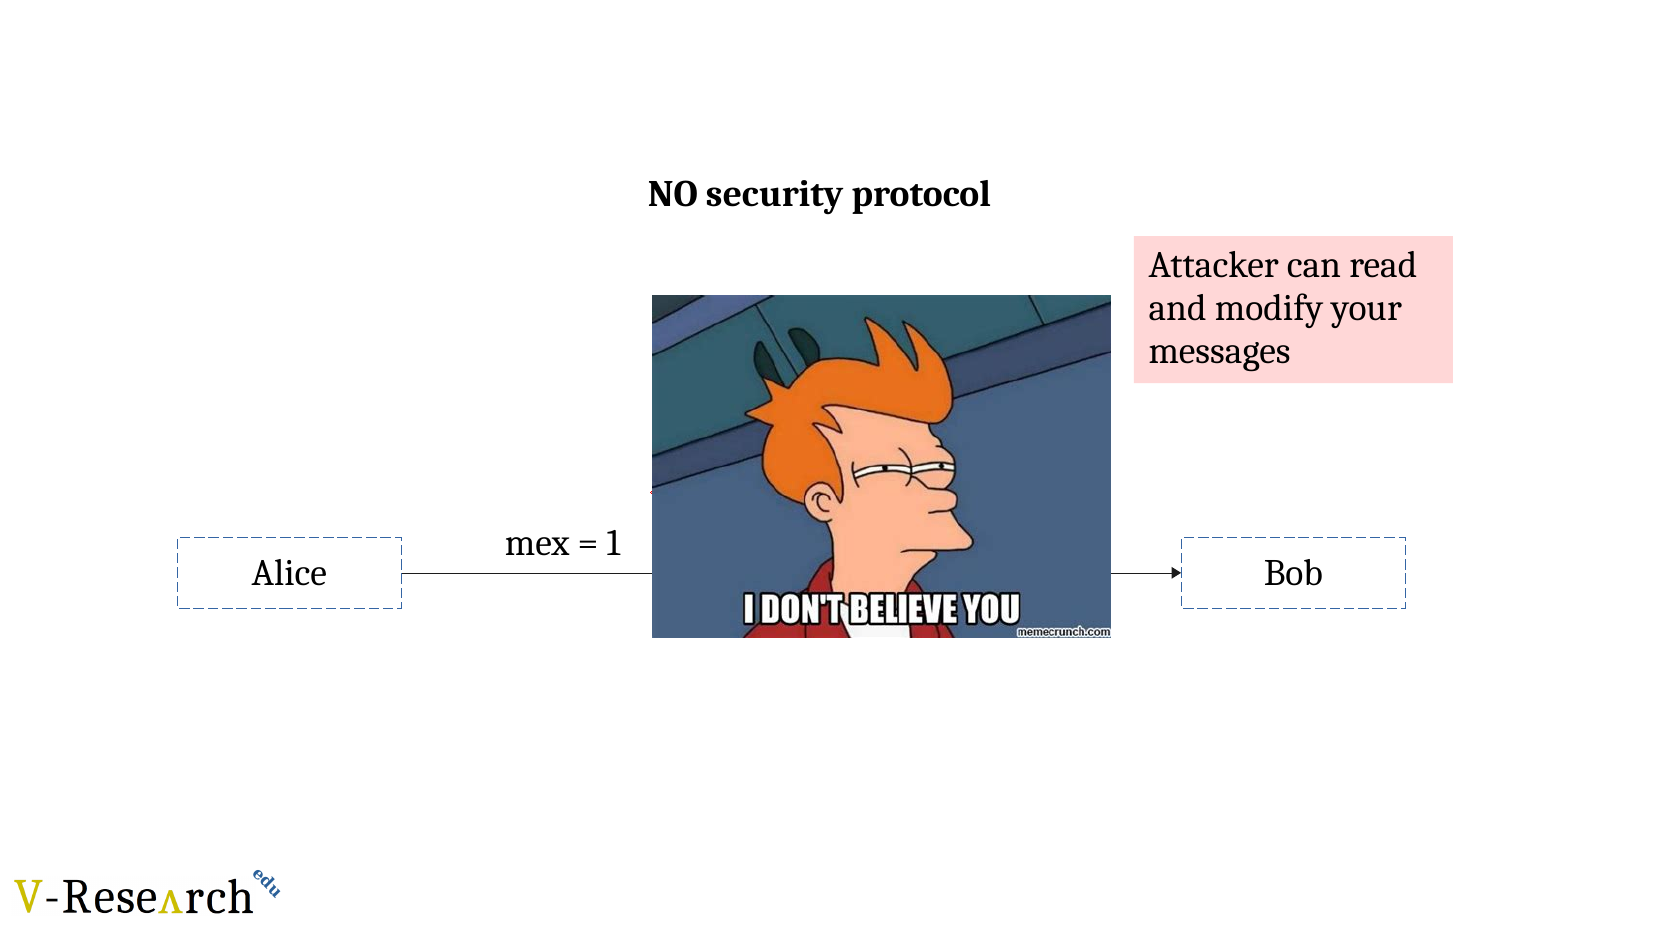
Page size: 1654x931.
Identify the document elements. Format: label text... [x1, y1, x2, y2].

picture [652, 295, 1111, 638]
text_box Attacker can read and modify your messages [1133, 236, 1453, 384]
picture [11, 876, 255, 916]
text_box NO security protocol [633, 165, 1016, 225]
text_box edu [222, 847, 333, 931]
text_box Bob [1181, 537, 1406, 609]
text_box Alice [177, 537, 402, 609]
text_box mex = 0 [1111, 513, 1118, 573]
text_box mex = 1 [490, 513, 645, 573]
